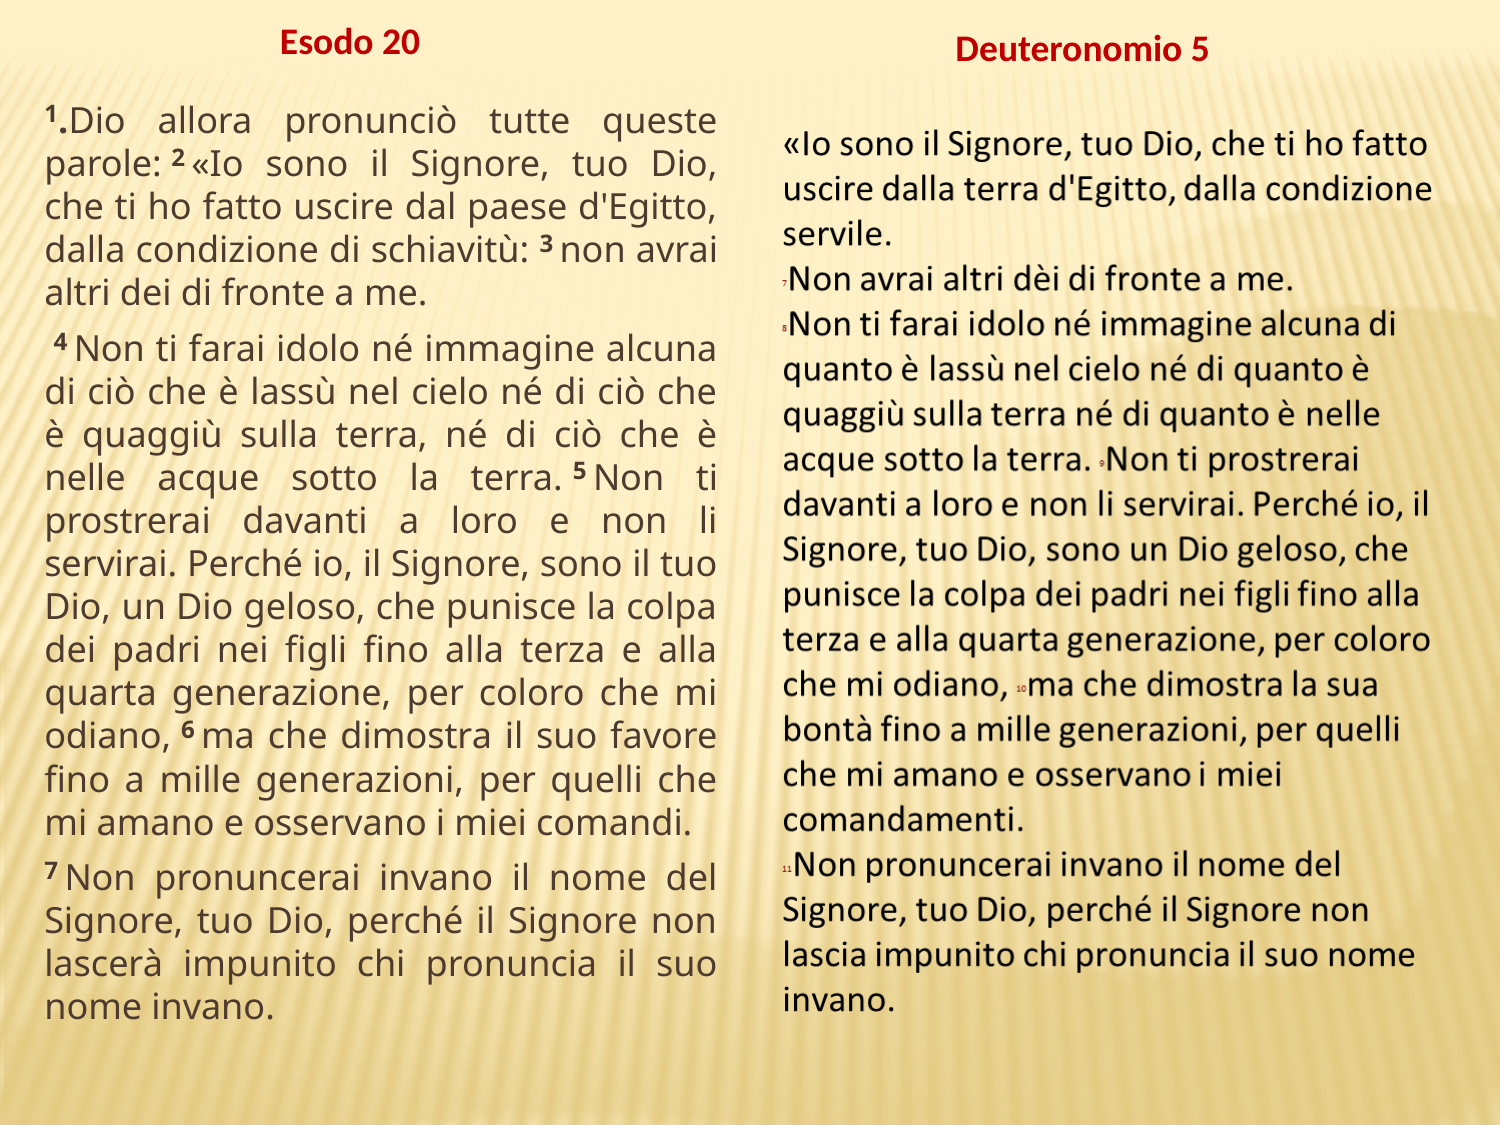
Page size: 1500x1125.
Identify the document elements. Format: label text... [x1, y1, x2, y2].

text_box Esodo 20 [265, 9, 436, 71]
list 1.Dio allora pronunciò tutte queste parole: 2 «Io sono il Signore, tuo Dio, che ti ho fatto uscire dal paese d'Egitto, dalla condizione di schiavitù: 3 non avrai altri dei di fronte a me. 4 Non ti farai idolo né immagine alcuna di ciò che è lassù nel cielo né di ciò che è quaggiù sulla terra, né di ciò che è nelle acque sotto la terra. 5 Non ti prostrerai davanti a loro e non li servirai. Perché io, il Signore, sono il tuo Dio, un Dio geloso, che punisce la colpa dei padri nei figli fino alla terza e alla quarta generazione, per coloro che mi odiano, 6 ma che dimostra il suo favore fino a mille generazioni, per quelli che mi amano e osservano i miei comandi. 7 Non pronuncerai invano il nome del Signore, tuo Dio, perché il Signore non lascerà impunito chi pronuncia il suo nome invano. [29, 90, 734, 1087]
text_box Deuteronomio 5 [940, 17, 1226, 77]
picture [767, 109, 1472, 1075]
